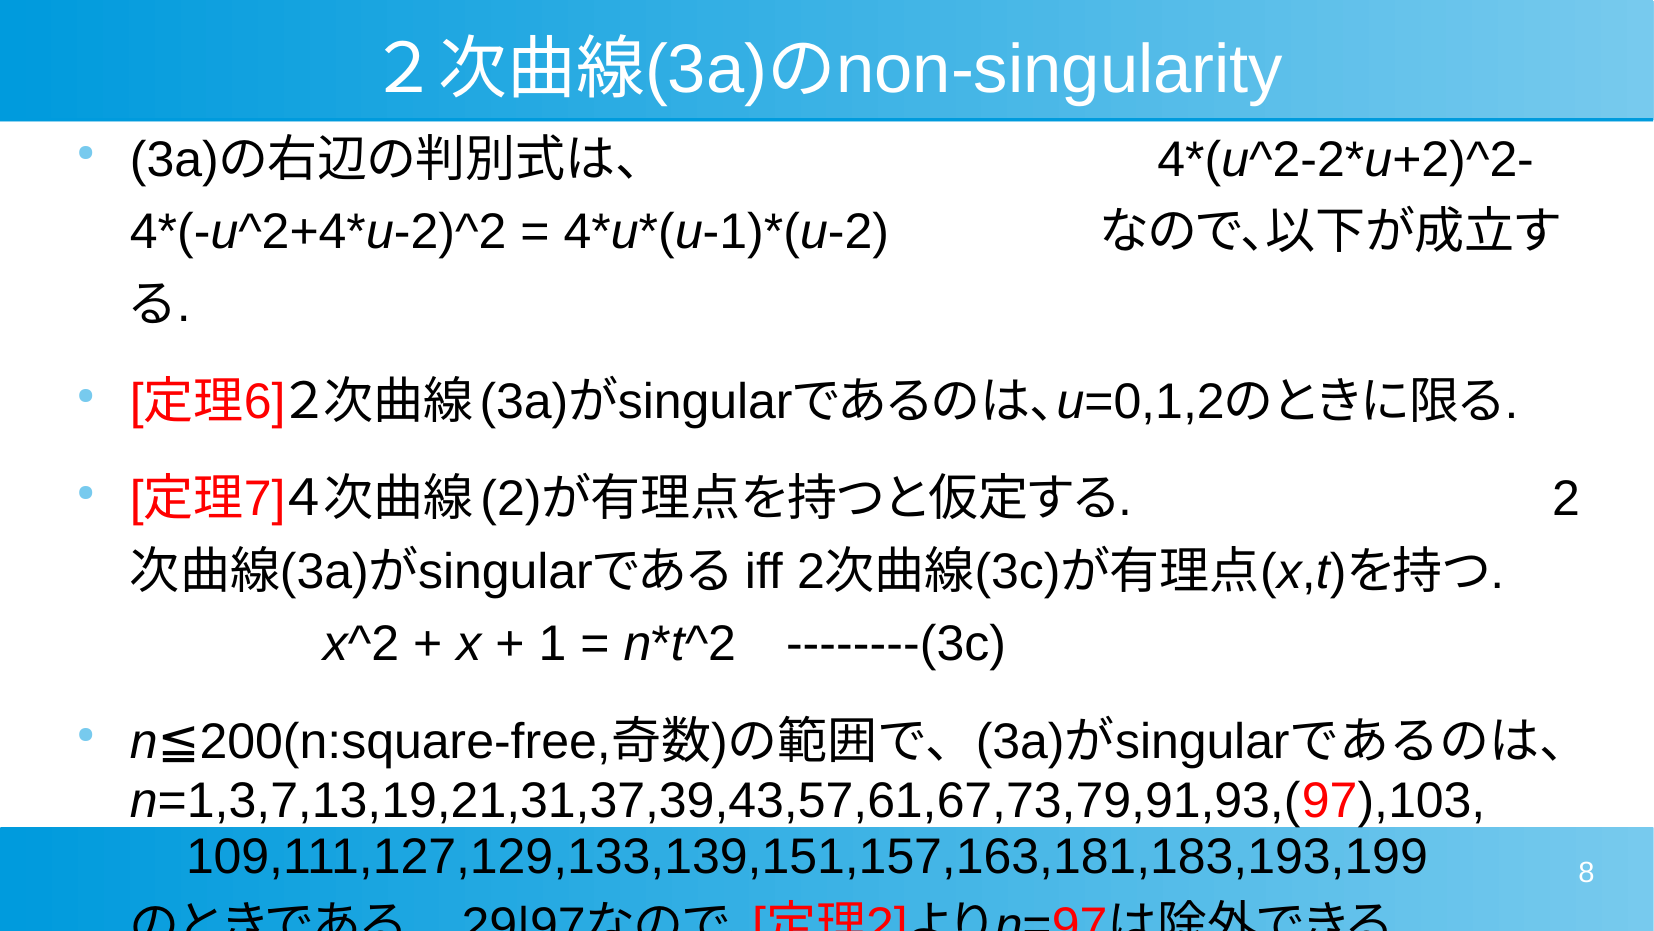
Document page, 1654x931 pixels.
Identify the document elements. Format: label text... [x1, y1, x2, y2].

title ２次曲線(3a)のnon-singularity [59, 29, 1595, 108]
list (3a)の右辺の判別式は、 4*(u^2-2*u+2)^2-4*(-u^2+4*u-2)^2 = 4*u*(u-1)*(u-2) なので、以下が成立する. [定理6]２次曲線(3a)がsingularであるのは、u=0,1,2のときに限る. [定理7]４次曲線(2)が有理点を持つと仮定する. 2次曲線(3a)がsingularである iff 2次曲線(3c)が有理点(x,t)を持つ. x^2 + x + 1 = n*t^2 --------(3c) n≦200(n:square-free,奇数)の範囲で、(3a)がsingularであるのは、 n=1,3,7,13,19,21,31,37,39,43,57,61,67,73,79,91,93,(97),103, 109,111,127,129,133,139,151,157,163,181,183,193,199 のときである. 29|97なので、[定理2]よりn=97は除外できる. [59, 118, 1595, 827]
